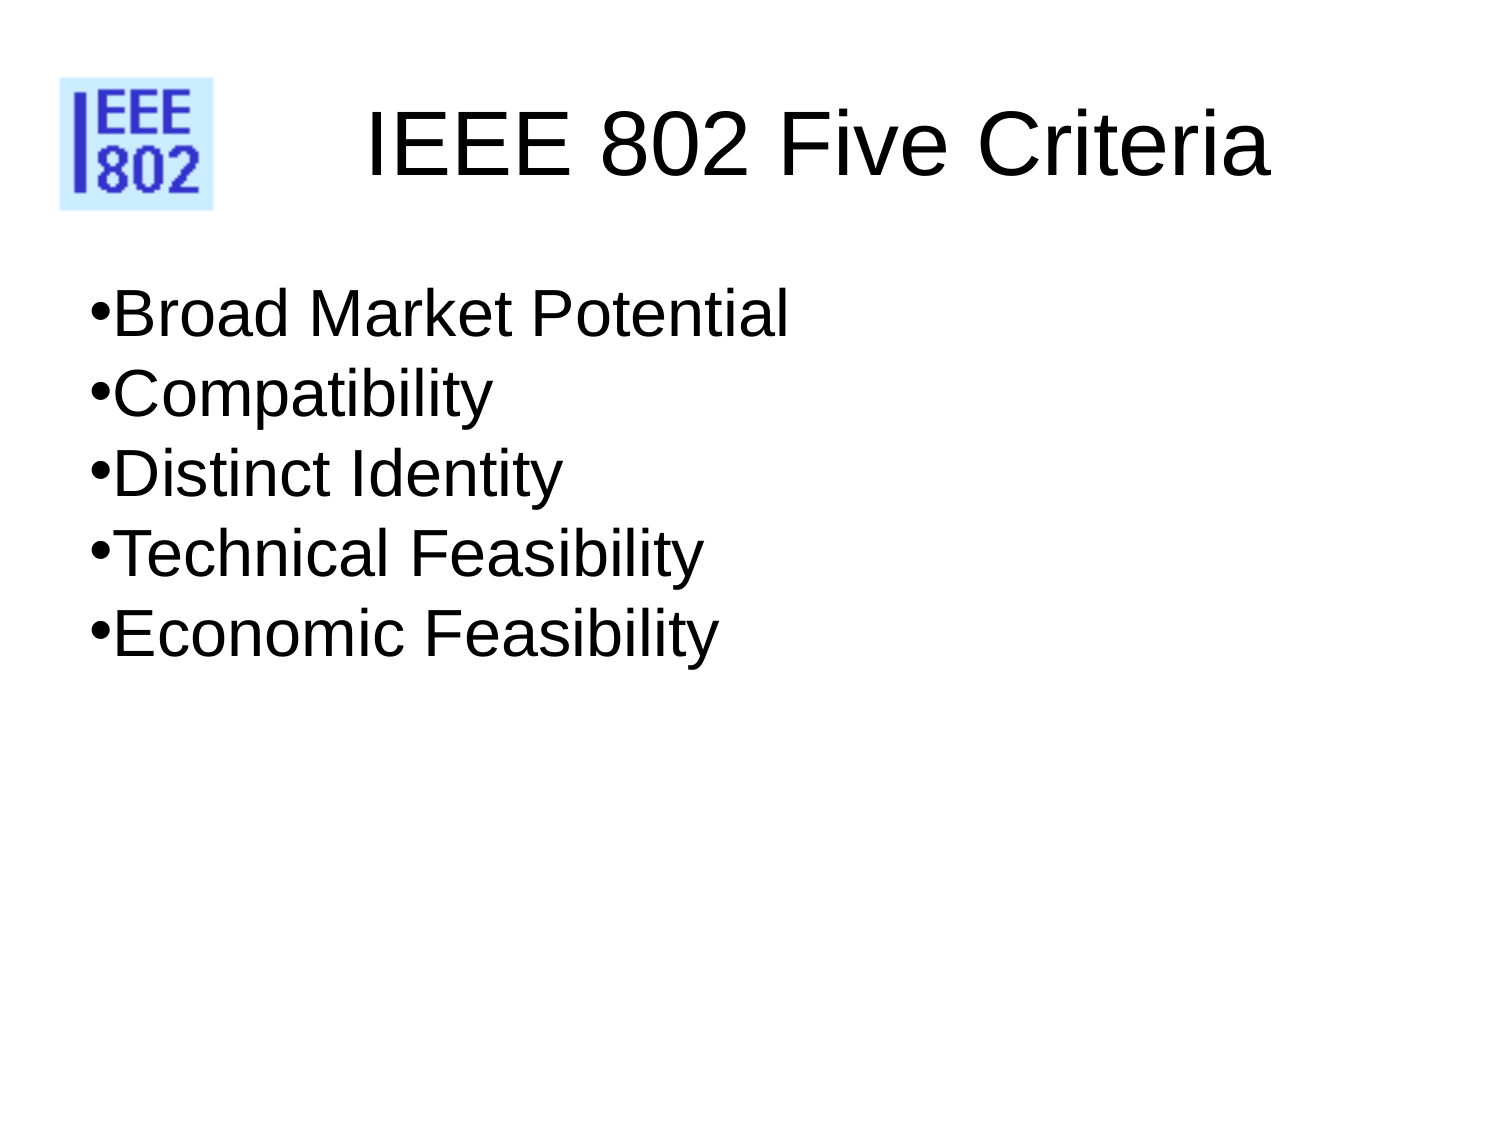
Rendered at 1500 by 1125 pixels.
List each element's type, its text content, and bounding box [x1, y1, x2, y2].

text_box IEEE 802 Five Criteria [212, 45, 1425, 233]
text_box Broad Market Potential Compatibility Distinct Identity Technical Feasibility Economic Feasibility [75, 262, 1425, 1005]
